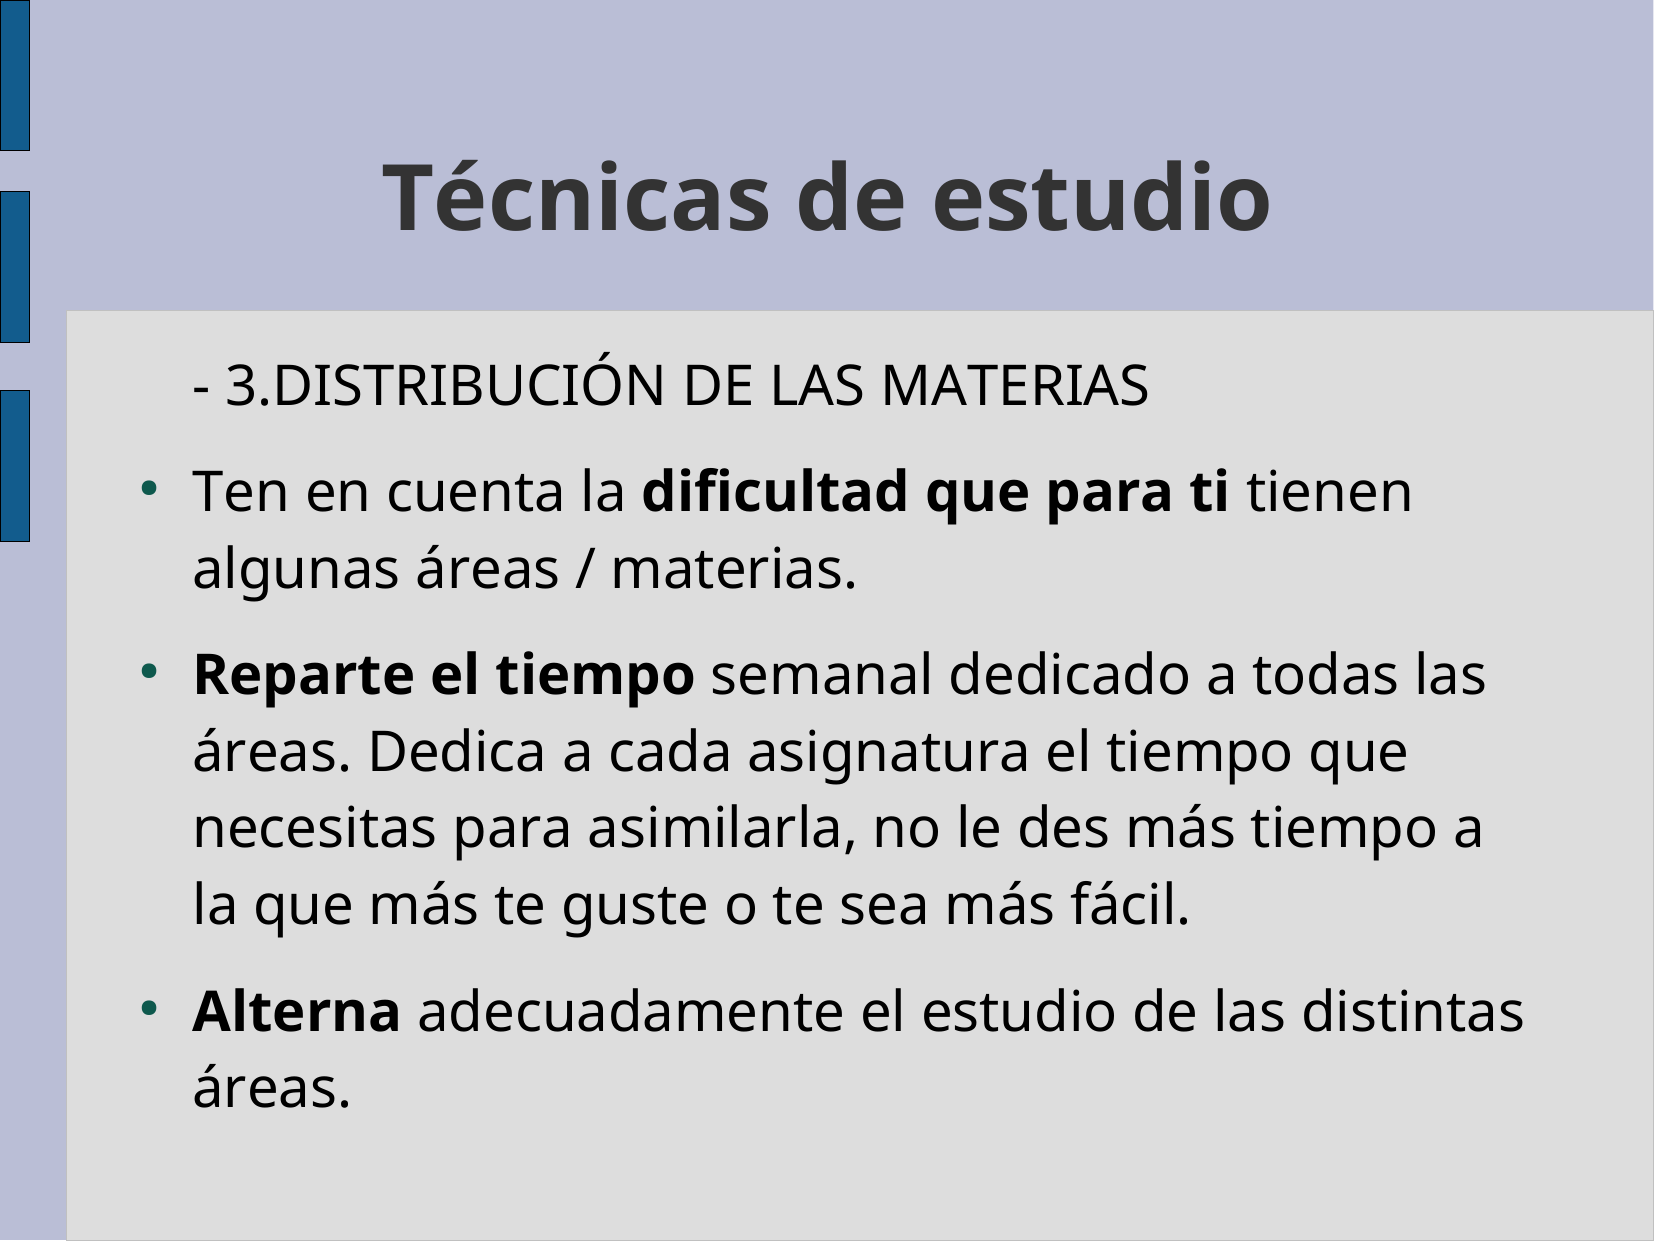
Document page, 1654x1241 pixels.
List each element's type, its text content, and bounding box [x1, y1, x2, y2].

title Técnicas de estudio [121, 98, 1534, 291]
list - 3.DISTRIBUCIÓN DE LAS MATERIAS Ten en cuenta la dificultad que para ti tienen algunas áreas / materias. Reparte el tiempo semanal dedicado a todas las áreas. Dedica a cada asignatura el tiempo que necesitas para asimilarla, no le des más tiempo a la que más te guste o te sea más fácil. Alterna adecuadamente el estudio de las distintas áreas. [121, 344, 1534, 1149]
